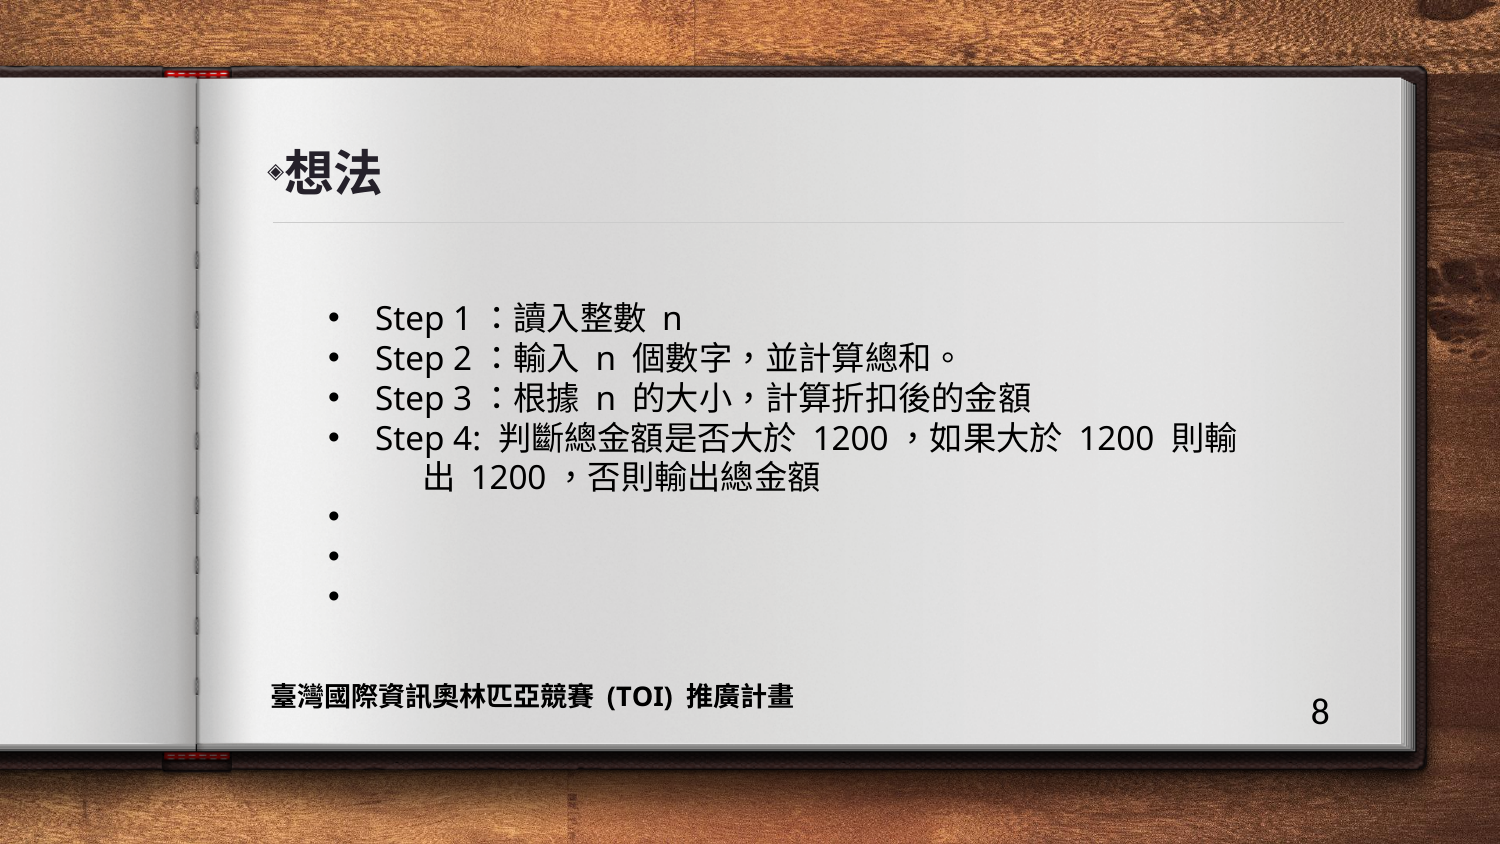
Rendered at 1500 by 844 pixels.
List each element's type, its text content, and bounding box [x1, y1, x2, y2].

text_box Step 1：讀入整數 n Step 2：輸入 n 個數字，並計算總和。 Step 3：根據 n 的大小，計算折扣後的金額 Step 4: 判斷總金額是否大於 1200，如果大於 1200 則輸出 1200，否則輸出總金額 [313, 289, 1254, 628]
text_box 8 [1295, 672, 1386, 737]
list 想法 [252, 126, 1194, 216]
